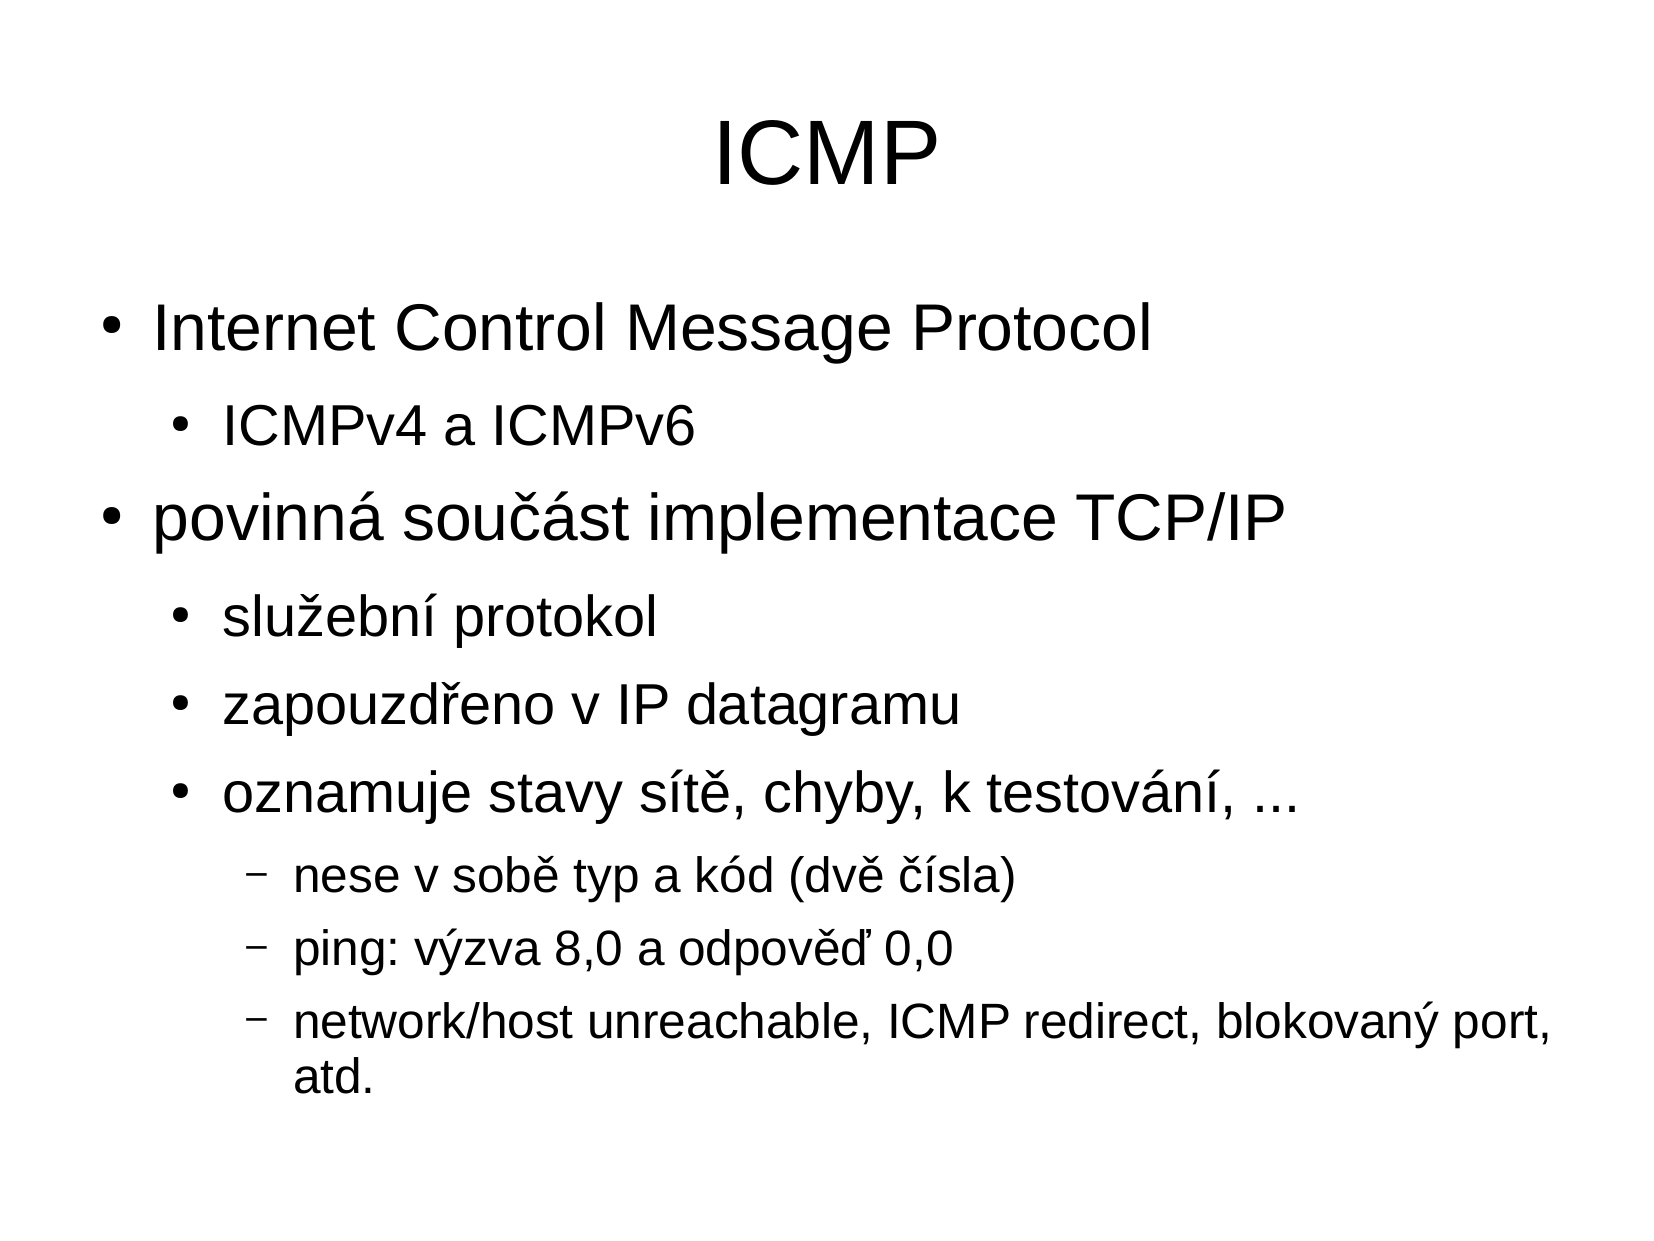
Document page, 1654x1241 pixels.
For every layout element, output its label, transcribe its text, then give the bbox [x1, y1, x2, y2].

title ICMP [82, 49, 1571, 257]
list Internet Control Message Protocol ICMPv4 a ICMPv6 povinná součást implementace TCP/IP služební protokol zapouzdřeno v IP datagramu oznamuje stavy sítě, chyby, k testování, ... nese v sobě typ a kód (dvě čísla) ping: výzva 8,0 a odpověď 0,0 network/host unreachable, ICMP redirect, blokovaný port, atd. [82, 290, 1571, 1109]
